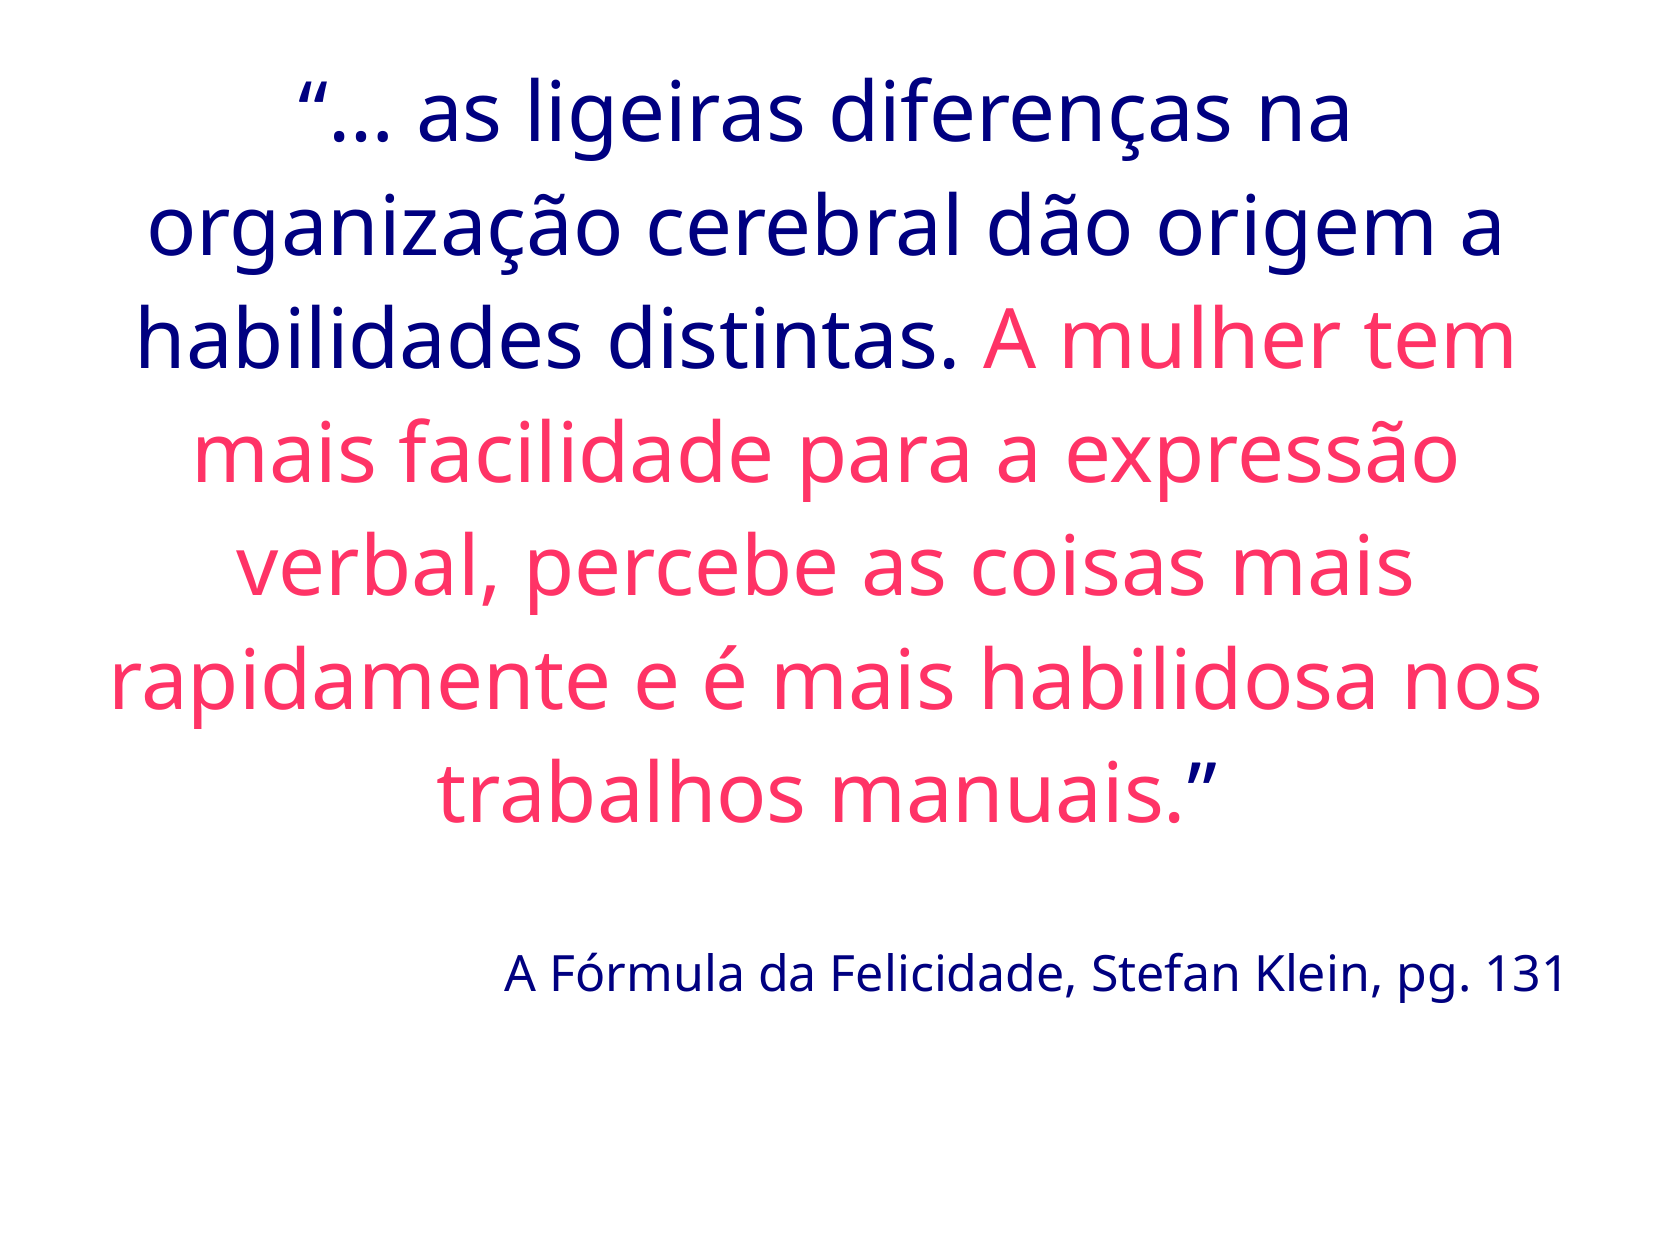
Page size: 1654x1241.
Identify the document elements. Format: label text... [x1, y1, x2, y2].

subtitle “… as ligeiras diferenças na organização cerebral dão origem a habilidades distintas. A mulher tem mais facilidade para a expressão verbal, percebe as coisas mais rapidamente e é mais habilidosa nos trabalhos manuais.” A Fórmula da Felicidade, Stefan Klein, pg. 131 [82, 49, 1571, 1010]
